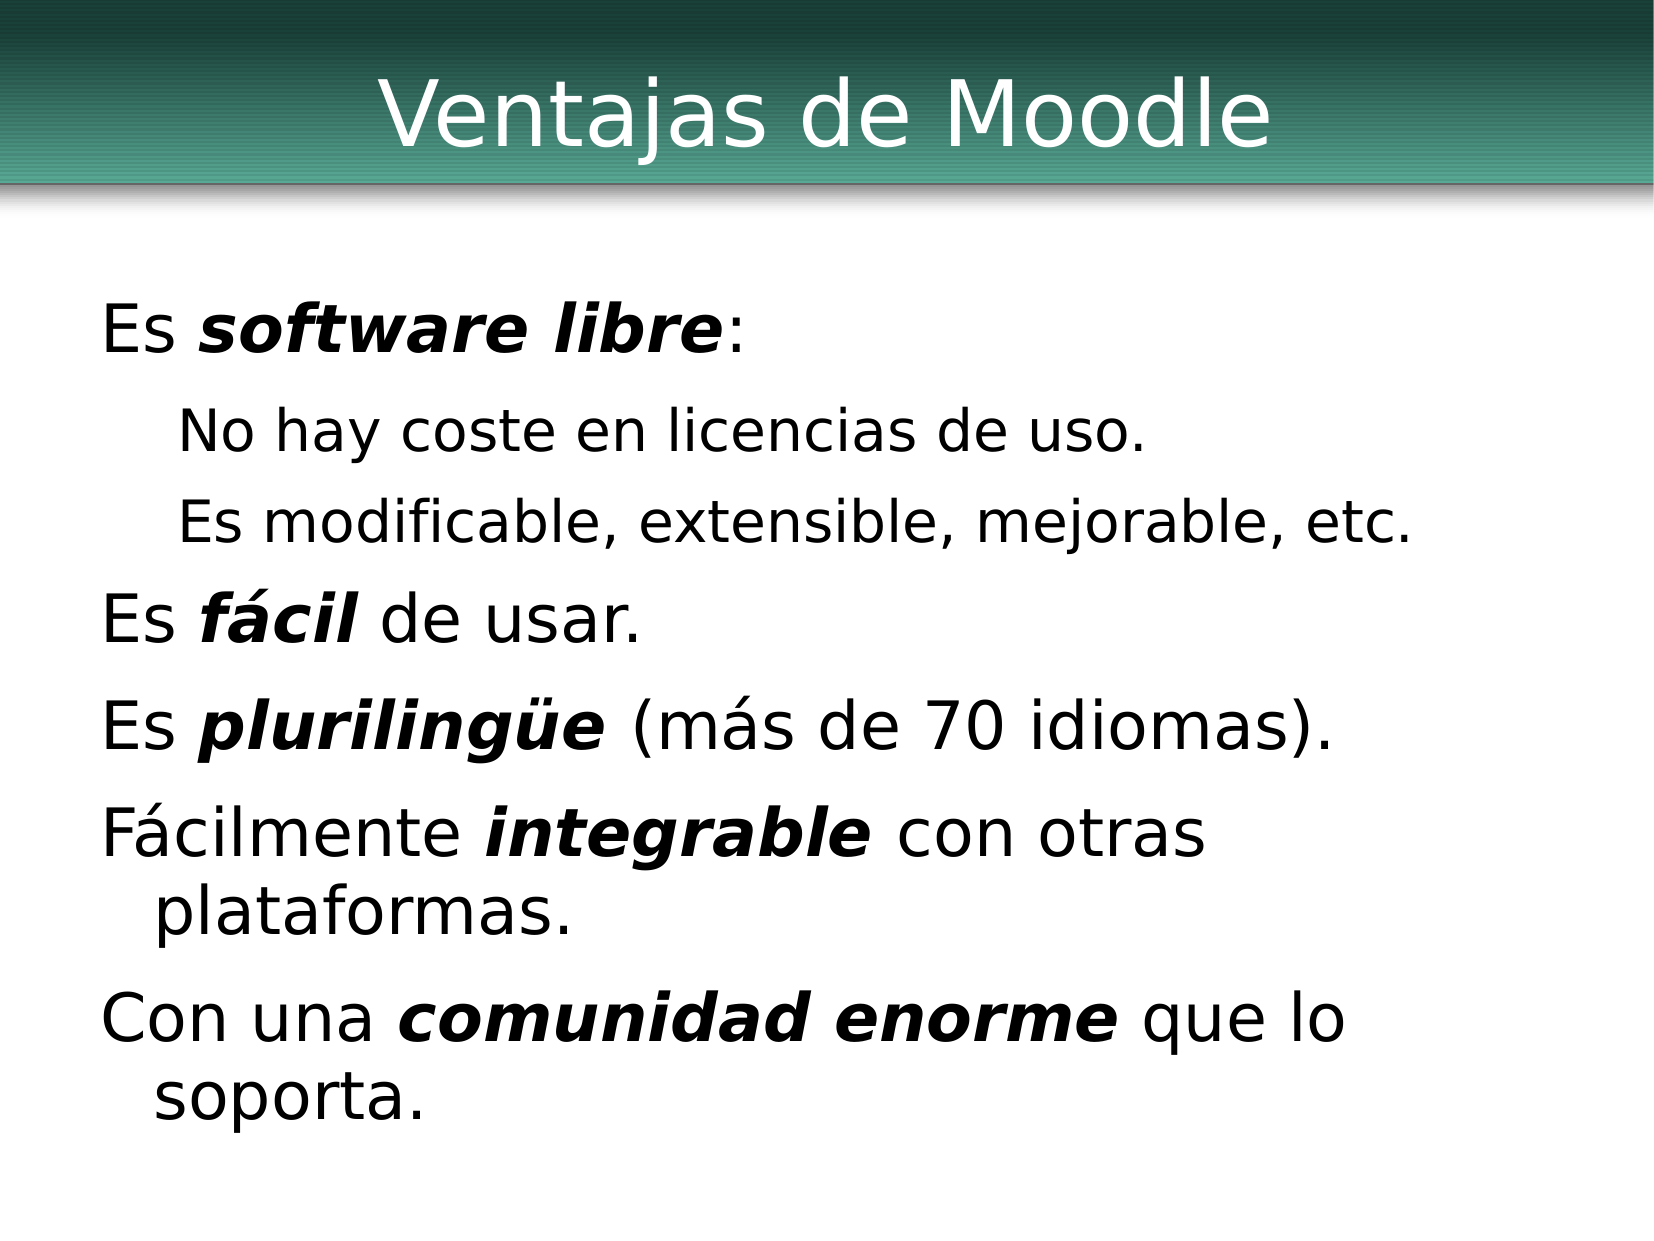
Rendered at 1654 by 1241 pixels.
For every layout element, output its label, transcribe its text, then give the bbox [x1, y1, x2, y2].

picture [0, 0, 1654, 225]
title Ventajas de Moodle [82, 11, 1571, 219]
list Es software libre: No hay coste en licencias de uso. Es modificable, extensible, mejorable, etc. Es fácil de usar. Es plurilingüe (más de 70 idiomas). Fácilmente integrable con otras plataformas. Con una comunidad enorme que lo soporta. [82, 290, 1571, 1136]
